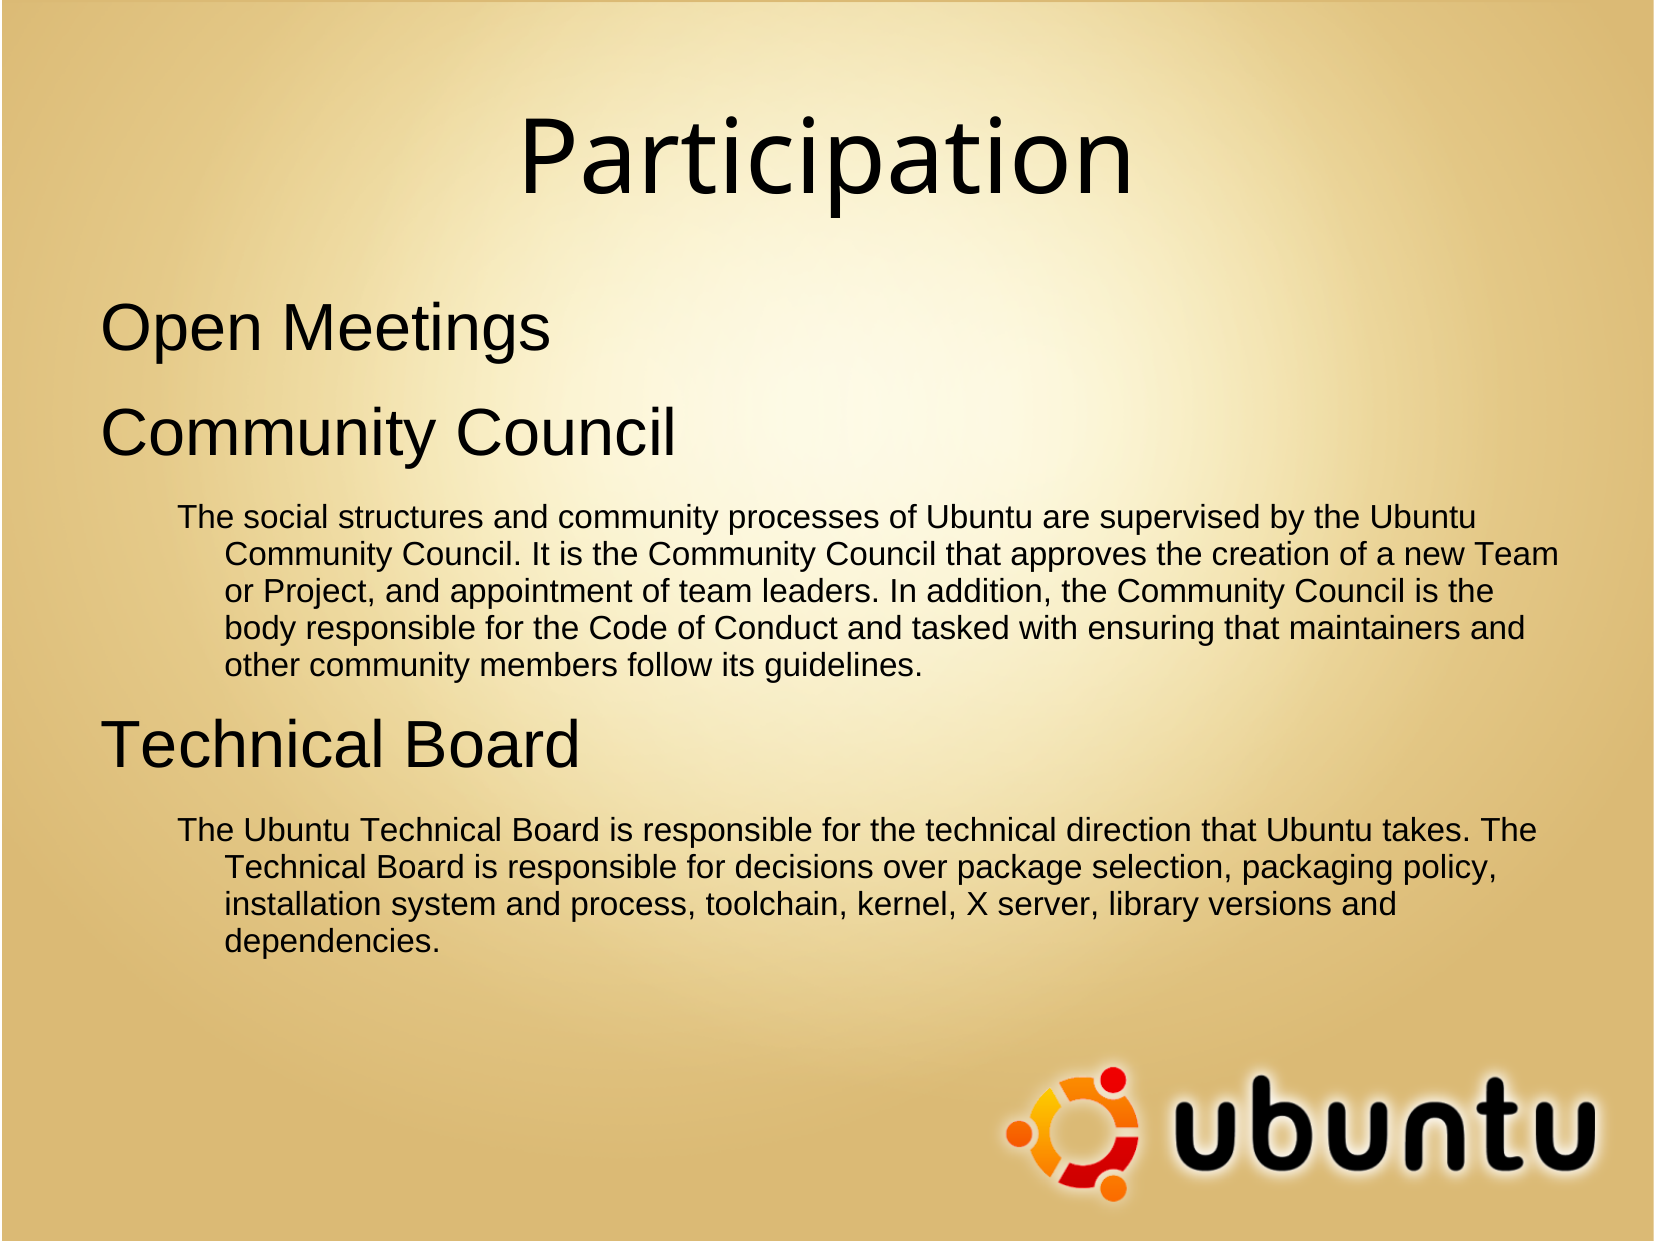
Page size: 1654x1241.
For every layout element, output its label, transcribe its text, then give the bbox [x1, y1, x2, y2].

list Open Meetings Community Council The social structures and community processes of Ubuntu are supervised by the Ubuntu Community Council. It is the Community Council that approves the creation of a new Team or Project, and appointment of team leaders. In addition, the Community Council is the body responsible for the Code of Conduct and tasked with ensuring that maintainers and other community members follow its guidelines. Technical Board The Ubuntu Technical Board is responsible for the technical direction that Ubuntu takes. The Technical Board is responsible for decisions over package selection, packaging policy, installation system and process, toolchain, kernel, X server, library versions and dependencies. [82, 290, 1571, 1109]
picture [2, 0, 1654, 1241]
title Participation [82, 49, 1571, 257]
